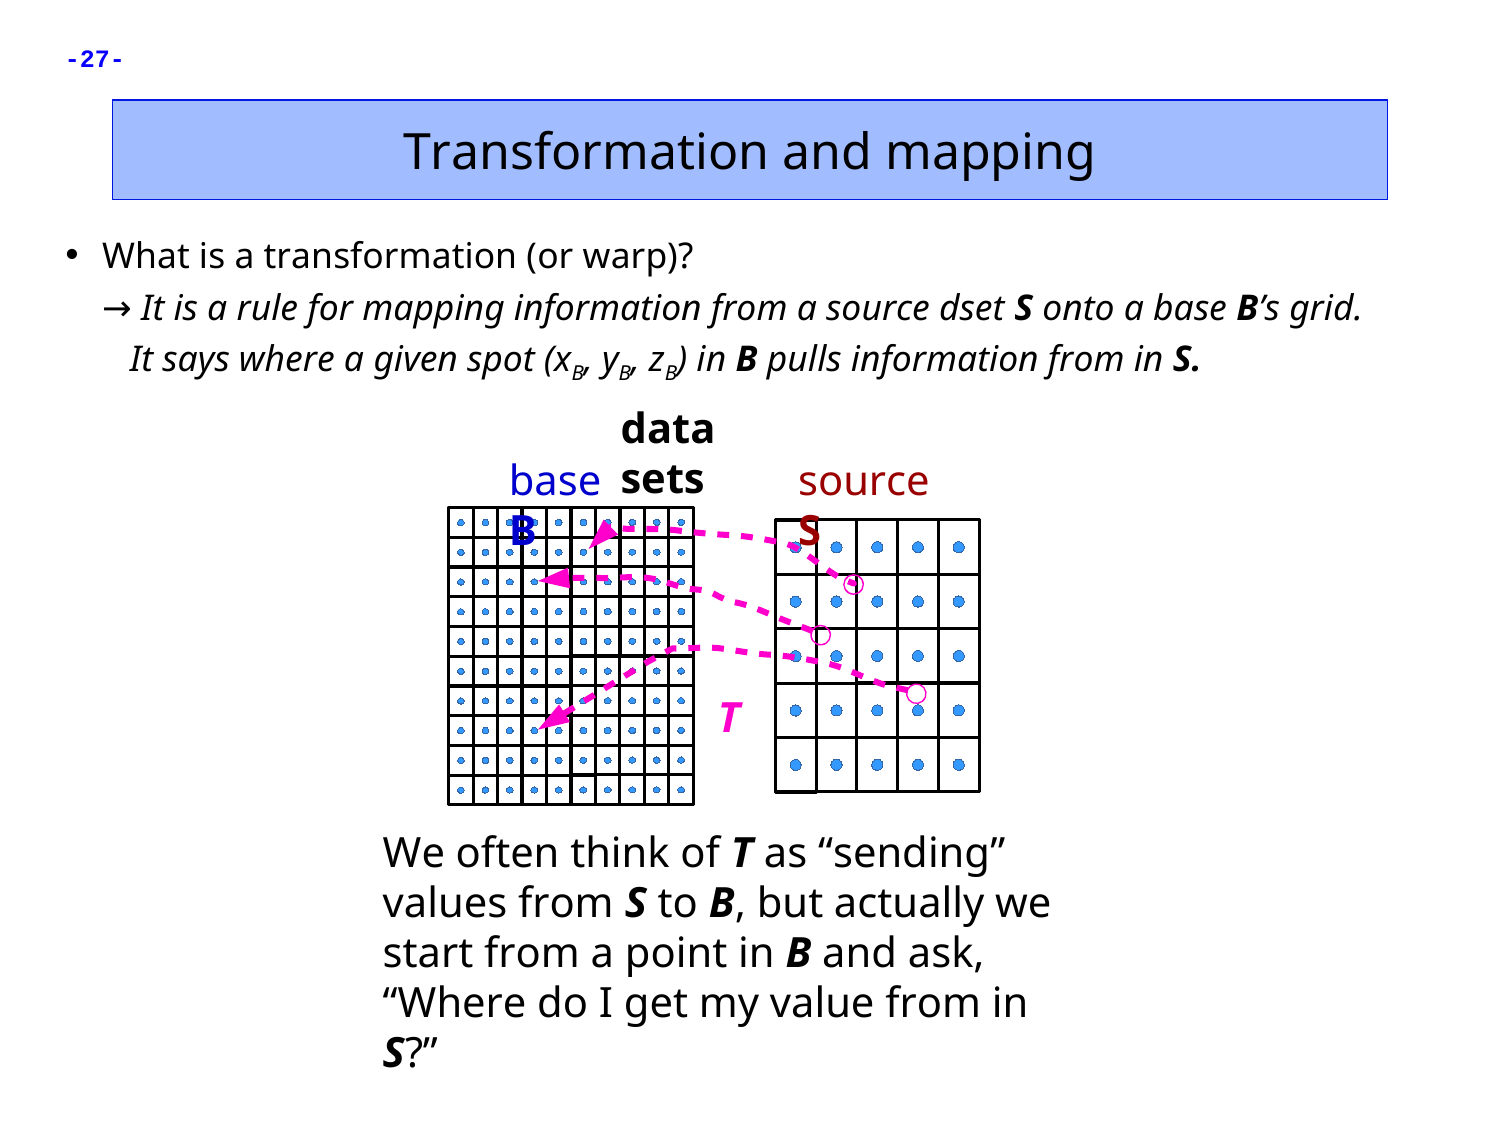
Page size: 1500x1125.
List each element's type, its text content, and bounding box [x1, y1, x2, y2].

text_box [653, 608, 661, 615]
text_box [677, 608, 685, 615]
text_box [912, 650, 924, 662]
text_box [555, 608, 563, 615]
text_box [790, 541, 802, 553]
text_box [953, 704, 965, 716]
text_box [506, 668, 514, 675]
text_box [530, 638, 538, 645]
text_box [506, 697, 514, 704]
text_box [579, 668, 587, 675]
text_box [604, 697, 612, 704]
text_box [482, 608, 489, 615]
text_box [677, 519, 685, 526]
text_box [677, 697, 685, 704]
text_box [555, 668, 563, 675]
text_box [457, 578, 465, 586]
text_box [790, 596, 802, 608]
text_box [530, 697, 538, 704]
text_box [790, 759, 802, 771]
text_box [871, 650, 883, 662]
text_box [482, 638, 489, 645]
text_box [530, 786, 538, 794]
text_box [653, 638, 661, 645]
text_box [953, 650, 965, 662]
text_box [677, 727, 685, 734]
text_box [677, 786, 685, 793]
text_box [555, 519, 563, 526]
text_box [653, 519, 661, 526]
text_box [871, 704, 883, 716]
text_box [791, 650, 802, 662]
text_box [628, 756, 636, 764]
text_box [871, 541, 883, 553]
text_box [530, 757, 538, 764]
text_box data sets [603, 391, 816, 463]
text_box [653, 578, 661, 585]
text_box [580, 549, 587, 556]
text_box [506, 608, 514, 615]
text_box [555, 697, 563, 704]
text_box Transformation and mapping [112, 99, 1388, 200]
text_box source S [780, 443, 974, 515]
text_box [580, 519, 587, 526]
text_box [530, 549, 538, 556]
text_box [677, 549, 685, 556]
text_box [580, 638, 587, 645]
text_box [628, 638, 636, 645]
text_box [555, 549, 563, 556]
text_box [532, 519, 538, 526]
text_box What is a transformation (or warp)? → It is a rule for mapping information from a source dset S onto a base B’s grid. It says where a given spot (xB, yB, zB) in B pulls information from in S. [49, 226, 1469, 435]
text_box [912, 541, 924, 553]
text_box [628, 727, 636, 734]
text_box [555, 727, 563, 734]
text_box [653, 667, 661, 675]
text_box [677, 578, 685, 585]
text_box [457, 608, 465, 615]
text_box [457, 787, 465, 794]
text_box [506, 786, 514, 794]
text_box [457, 697, 465, 705]
text_box [457, 549, 465, 556]
text_box [530, 727, 538, 734]
text_box [604, 608, 612, 615]
text_box [604, 786, 612, 793]
text_box [871, 759, 883, 771]
text_box [653, 727, 661, 734]
text_box [677, 667, 685, 675]
text_box [506, 727, 514, 734]
text_box [580, 608, 587, 615]
text_box [604, 667, 612, 675]
text_box [482, 697, 489, 704]
text_box [506, 757, 514, 764]
text_box [628, 786, 636, 793]
text_box [830, 650, 843, 662]
text_box [457, 519, 465, 526]
text_box [677, 756, 685, 764]
text_box [912, 595, 924, 608]
text_box [790, 704, 802, 717]
text_box [457, 757, 465, 764]
text_box [482, 757, 489, 764]
text_box [457, 638, 465, 645]
text_box [628, 519, 636, 525]
text_box [555, 757, 563, 764]
text_box [830, 541, 843, 553]
text_box [628, 608, 636, 615]
text_box [830, 704, 843, 716]
text_box [506, 549, 514, 556]
text_box [653, 697, 661, 704]
text_box [506, 638, 514, 645]
text_box [604, 727, 612, 734]
text_box [457, 668, 465, 675]
text_box [555, 638, 563, 645]
text_box [580, 579, 587, 585]
text_box [482, 668, 489, 675]
text_box [653, 786, 661, 793]
text_box [912, 704, 924, 716]
text_box [953, 759, 965, 771]
text_box [604, 638, 612, 645]
text_box [530, 668, 538, 675]
text_box We often think of T as “sending” values from S to B, but actually we start from a point in B and ask, “Where do I get my value from in S?” [365, 815, 1107, 1110]
text_box [579, 786, 587, 794]
text_box [830, 595, 843, 608]
text_box [871, 595, 883, 608]
text_box [482, 519, 489, 526]
text_box [604, 578, 612, 585]
text_box [579, 757, 587, 764]
text_box [482, 549, 489, 556]
text_box [628, 578, 636, 585]
text_box T [703, 683, 762, 749]
text_box [457, 727, 465, 734]
text_box base B [491, 443, 652, 515]
text_box [653, 756, 661, 764]
text_box [506, 578, 514, 585]
text_box [830, 759, 843, 771]
text_box [530, 608, 538, 615]
text_box [579, 697, 585, 704]
text_box [604, 549, 612, 556]
text_box [653, 549, 661, 556]
text_box [482, 578, 489, 585]
text_box [628, 549, 636, 556]
text_box [482, 786, 489, 794]
text_box [555, 786, 563, 794]
text_box [953, 541, 965, 553]
text_box [506, 519, 512, 526]
text_box [482, 727, 489, 734]
text_box [677, 638, 685, 645]
text_box [912, 759, 924, 771]
text_box [604, 757, 612, 764]
text_box [579, 727, 587, 734]
text_box [628, 697, 636, 704]
text_box [530, 578, 538, 585]
text_box [953, 595, 965, 608]
